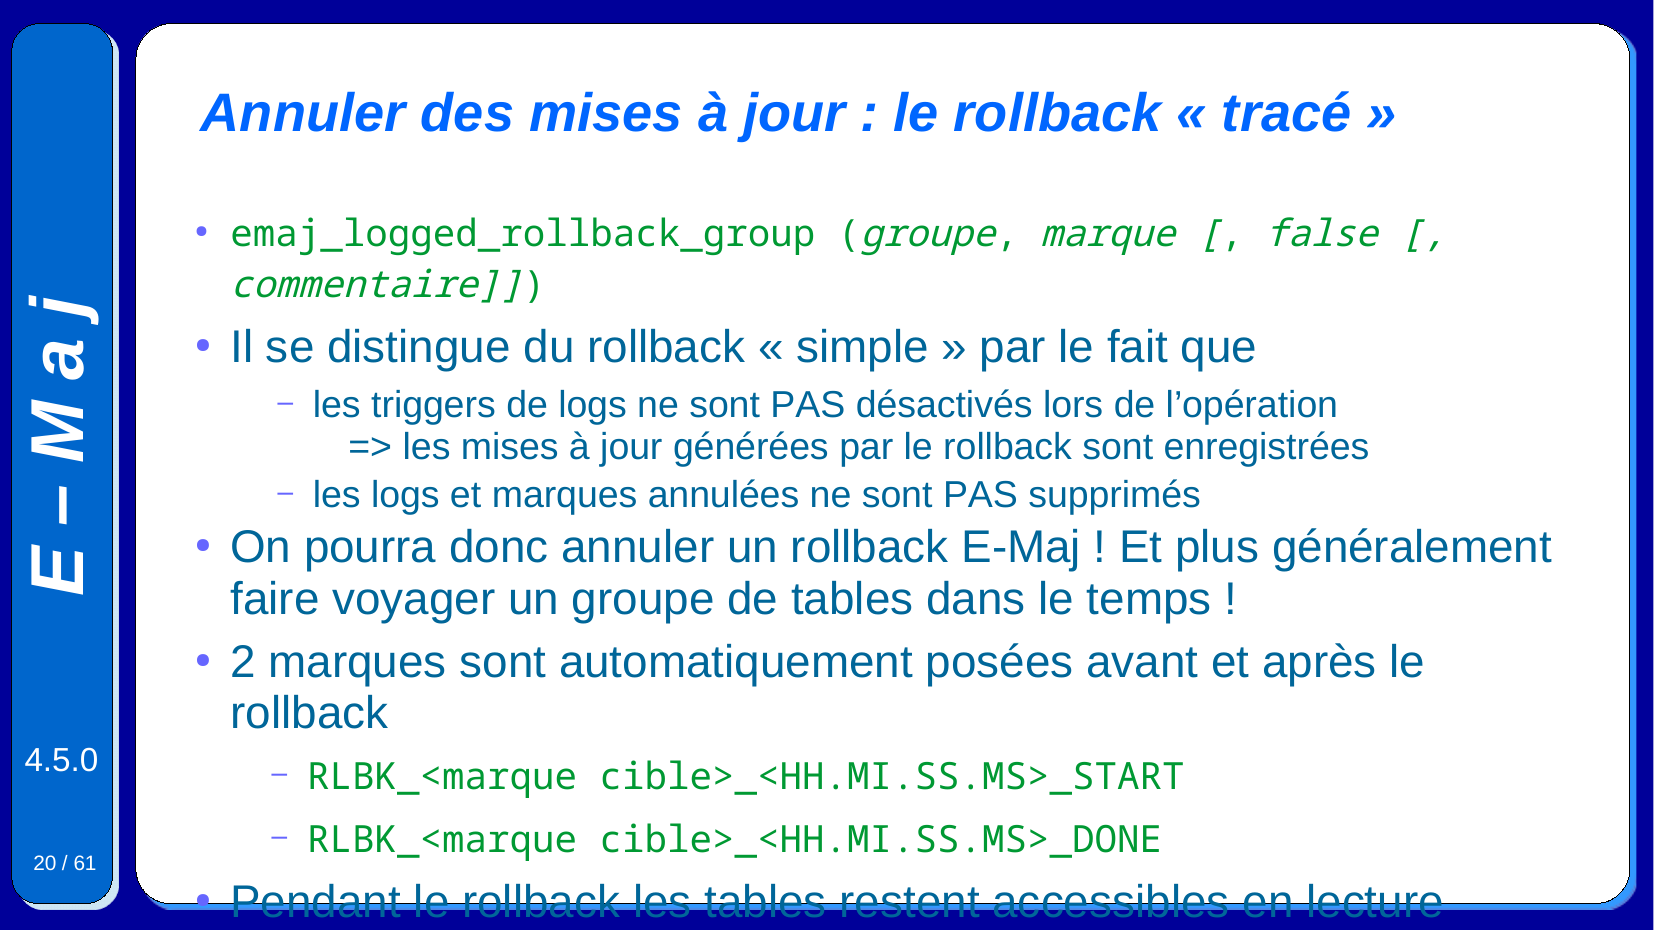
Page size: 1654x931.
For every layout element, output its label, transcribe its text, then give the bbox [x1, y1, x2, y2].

title Annuler des mises à jour : le rollback « tracé » [200, 34, 1575, 191]
list emaj_logged_rollback_group (groupe, marque [, false [, commentaire]]) Il se distingue du rollback « simple » par le fait que les triggers de logs ne sont PAS désactivés lors de l’opération => les mises à jour générées par le rollback sont enregistrées les logs et marques annulées ne sont PAS supprimés On pourra donc annuler un rollback E-Maj ! Et plus généralement faire voyager un groupe de tables dans le temps ! 2 marques sont automatiquement posées avant et après le rollback RLBK_<marque cible>_<HH.MI.SS.MS>_START RLBK_<marque cible>_<HH.MI.SS.MS>_DONE Pendant le rollback les tables restent accessibles en lecture [177, 206, 1587, 898]
